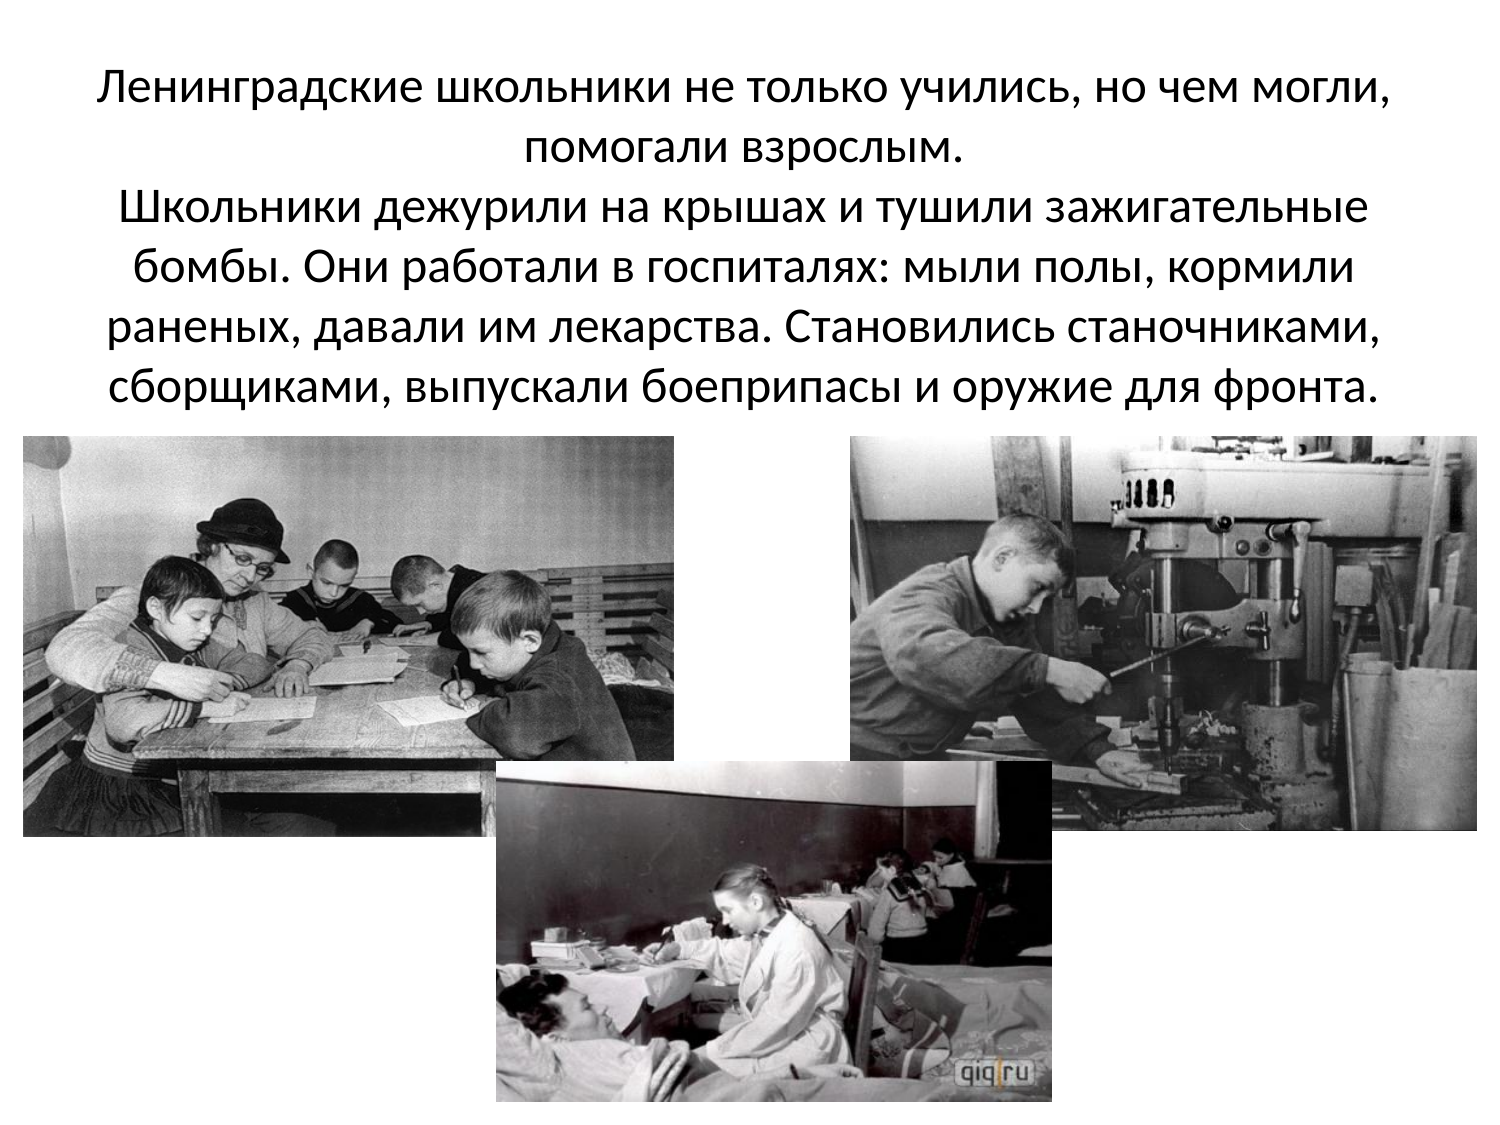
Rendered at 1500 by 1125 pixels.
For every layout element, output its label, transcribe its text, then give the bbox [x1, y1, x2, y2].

title Ленинградские школьники не только учились, но чем могли, помогали взрослым. Школьники дежурили на крышах и тушили зажигательные бомбы. Они работали в госпиталях: мыли полы, кормили раненых, давали им лекарства. Становились станочниками, сборщиками, выпускали боеприпасы и оружие для фронта. [35, 45, 1454, 504]
picture [23, 436, 1477, 1102]
